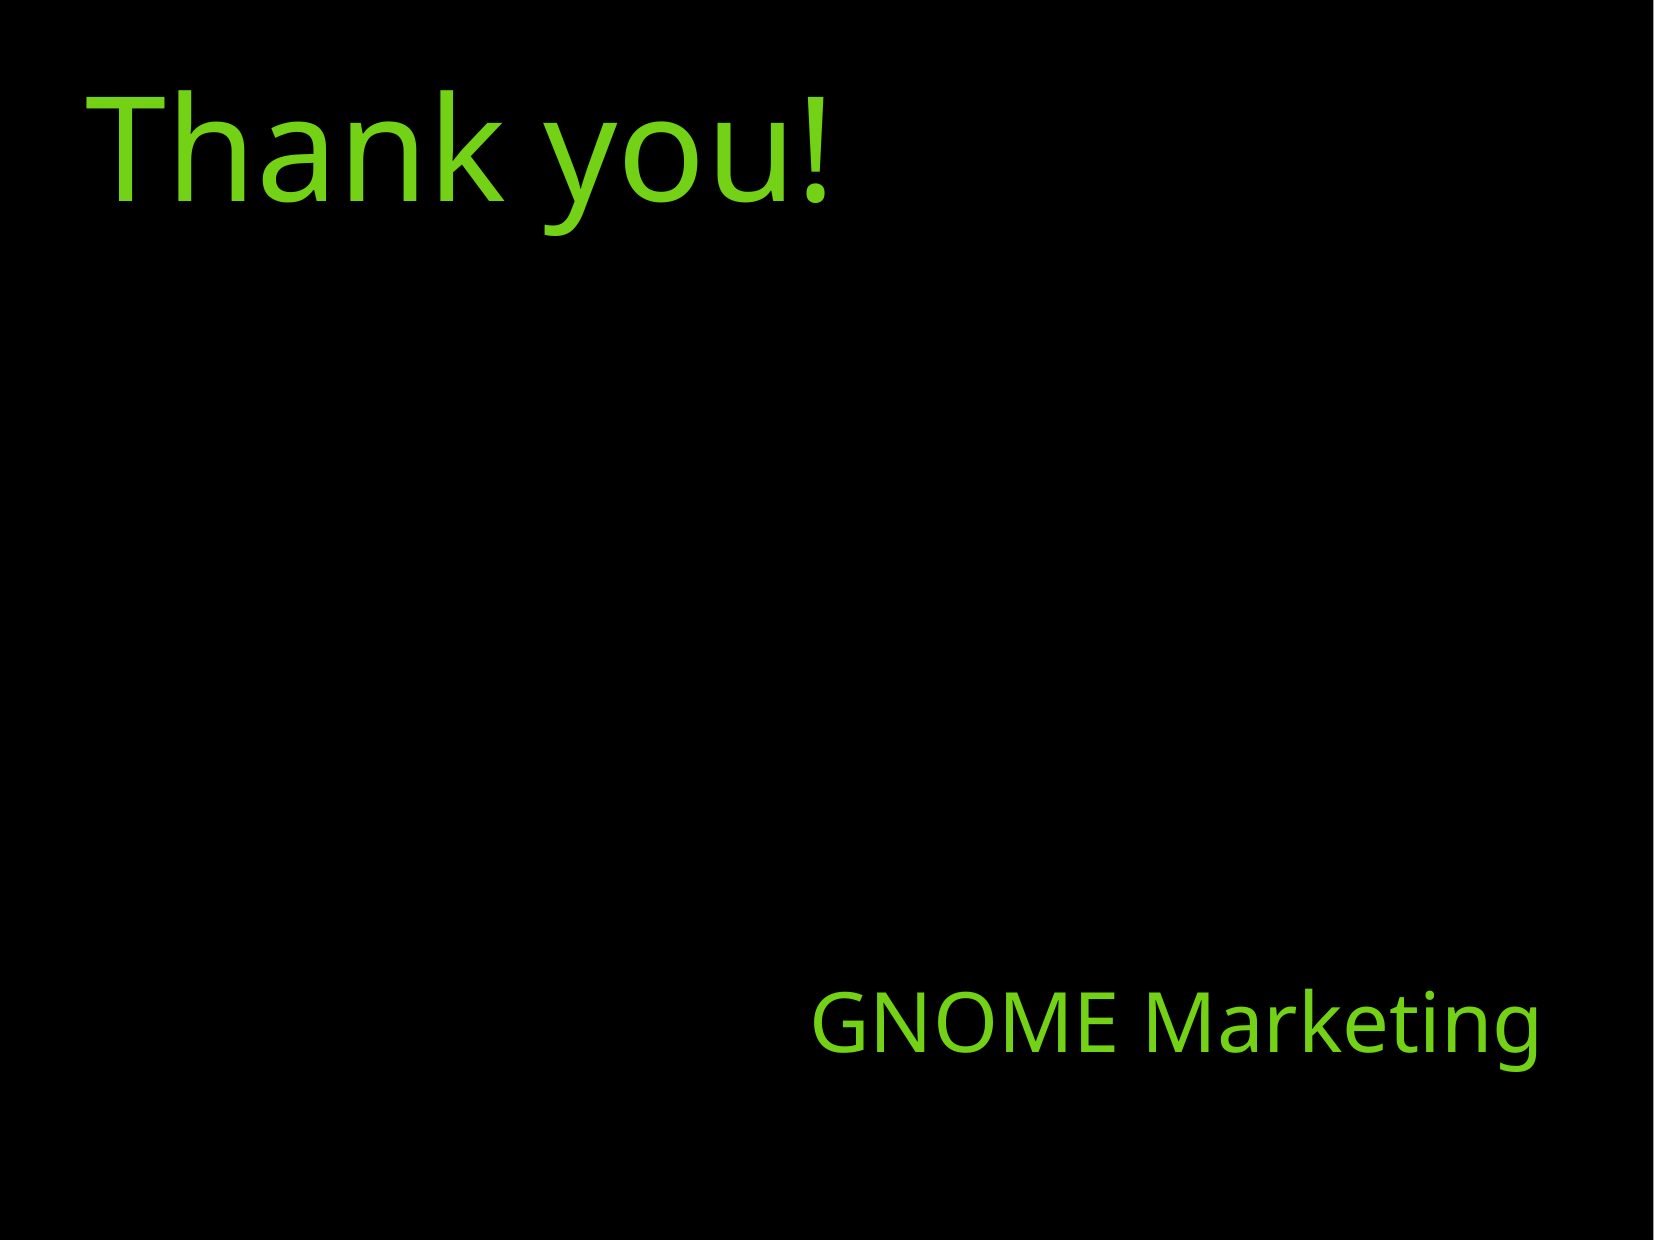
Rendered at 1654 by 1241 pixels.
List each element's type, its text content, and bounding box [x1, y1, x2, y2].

text_box Thank you! [70, 53, 945, 243]
text_box GNOME Marketing [291, 873, 1560, 1170]
